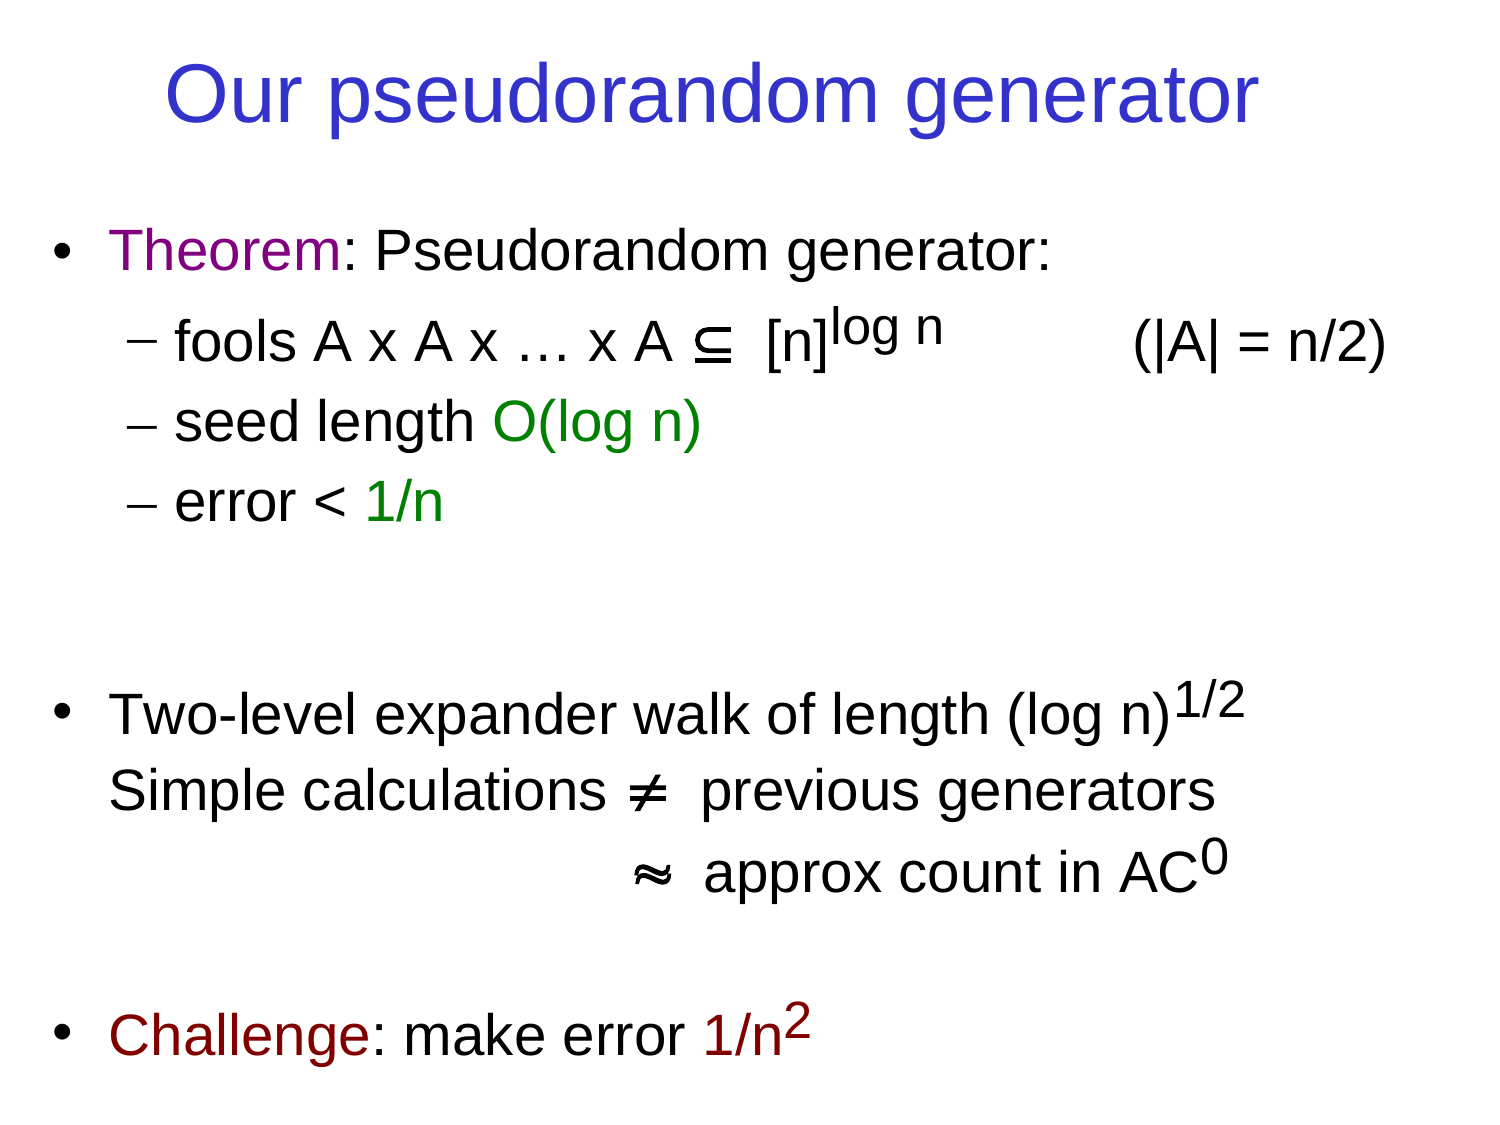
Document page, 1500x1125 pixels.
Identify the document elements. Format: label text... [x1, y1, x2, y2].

list Theorem: Pseudorandom generator: fools A x A x … x A  [n]log n (|A| = n/2) seed length O(log n) error < 1/n Two-level expander walk of length (log n)1/2 Simple calculations  previous generators  approx count in AC0 Challenge: make error 1/n2 [37, 112, 1500, 1125]
title Our pseudorandom generator [75, 37, 1351, 112]
